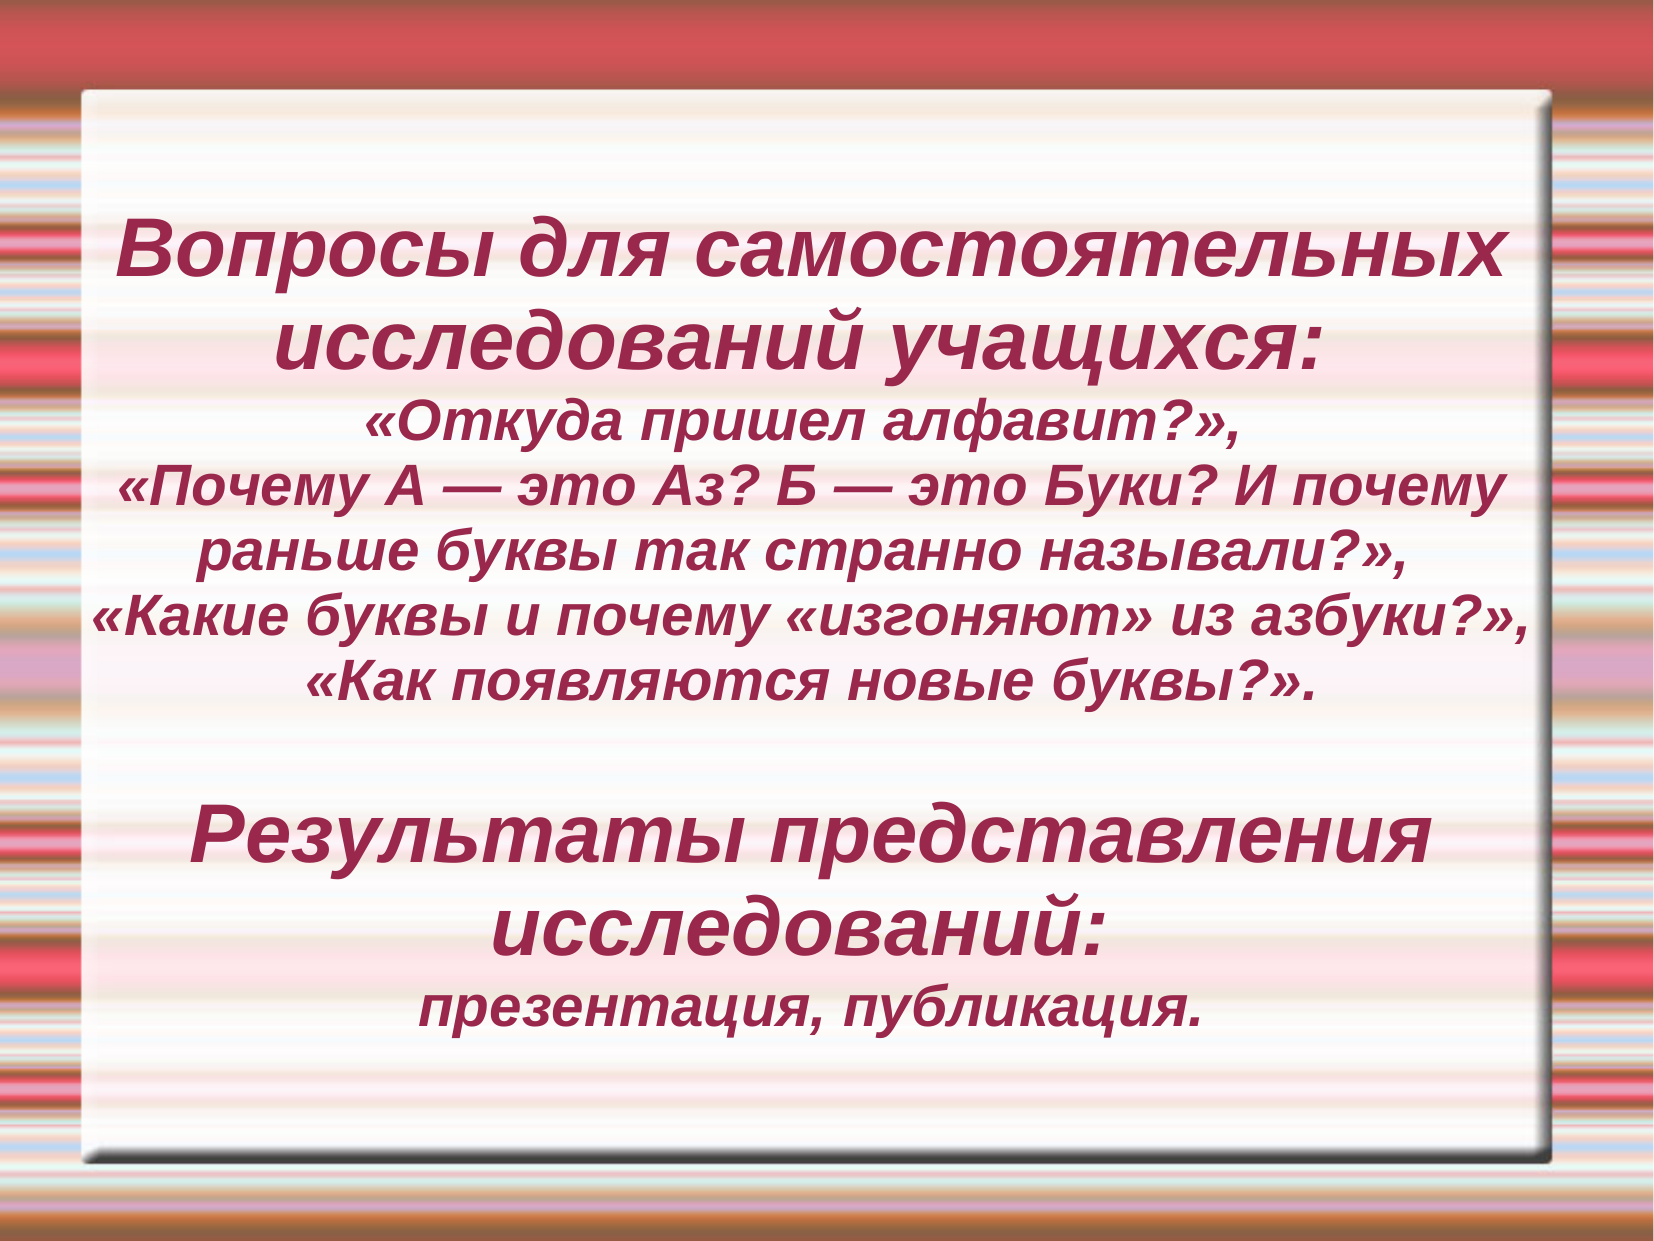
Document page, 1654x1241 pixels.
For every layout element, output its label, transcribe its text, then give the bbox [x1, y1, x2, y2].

title Вопросы для самостоятельных исследований учащихся: «Откуда пришел алфавит?», «Почему А — это Аз? Б — это Буки? И почему раньше буквы так странно называли?», «Какие буквы и почему «изгоняют» из азбуки?», «Как появляются новые буквы?». Результаты представления исследований: презентация, публикация. [88, 88, 1536, 1152]
picture [0, 0, 1654, 1241]
text_box [278, 137, 873, 1063]
